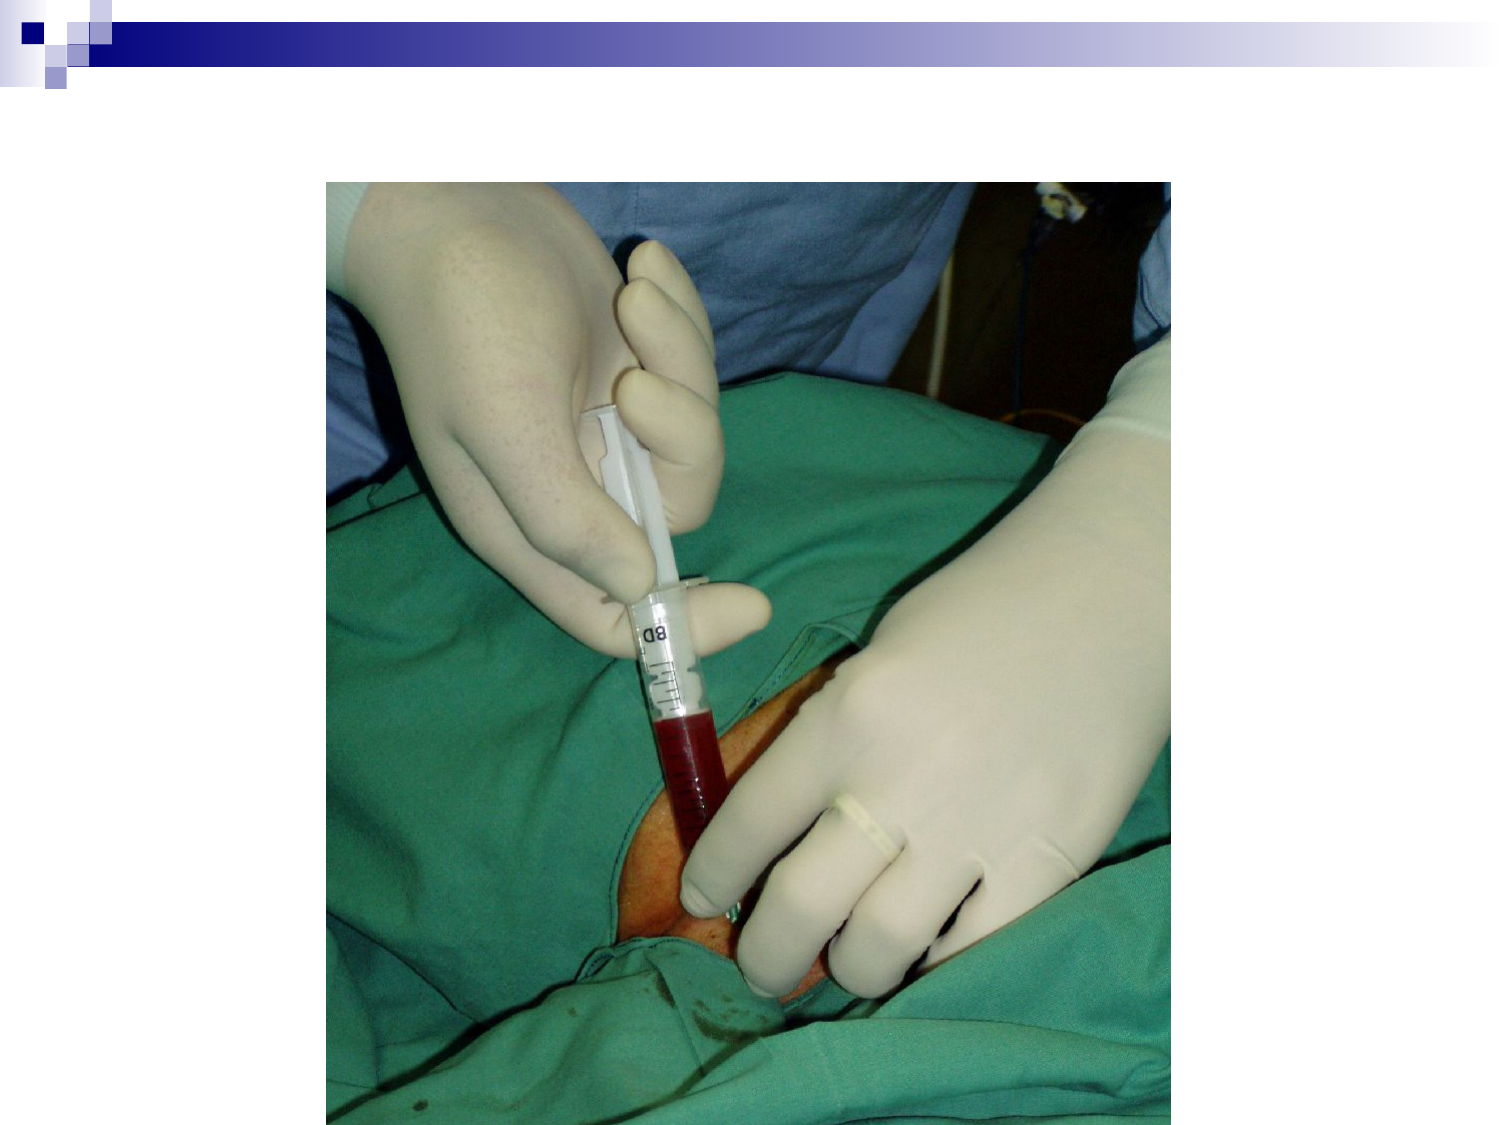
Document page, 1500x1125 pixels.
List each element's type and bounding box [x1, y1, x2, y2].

picture [326, 182, 1171, 1125]
